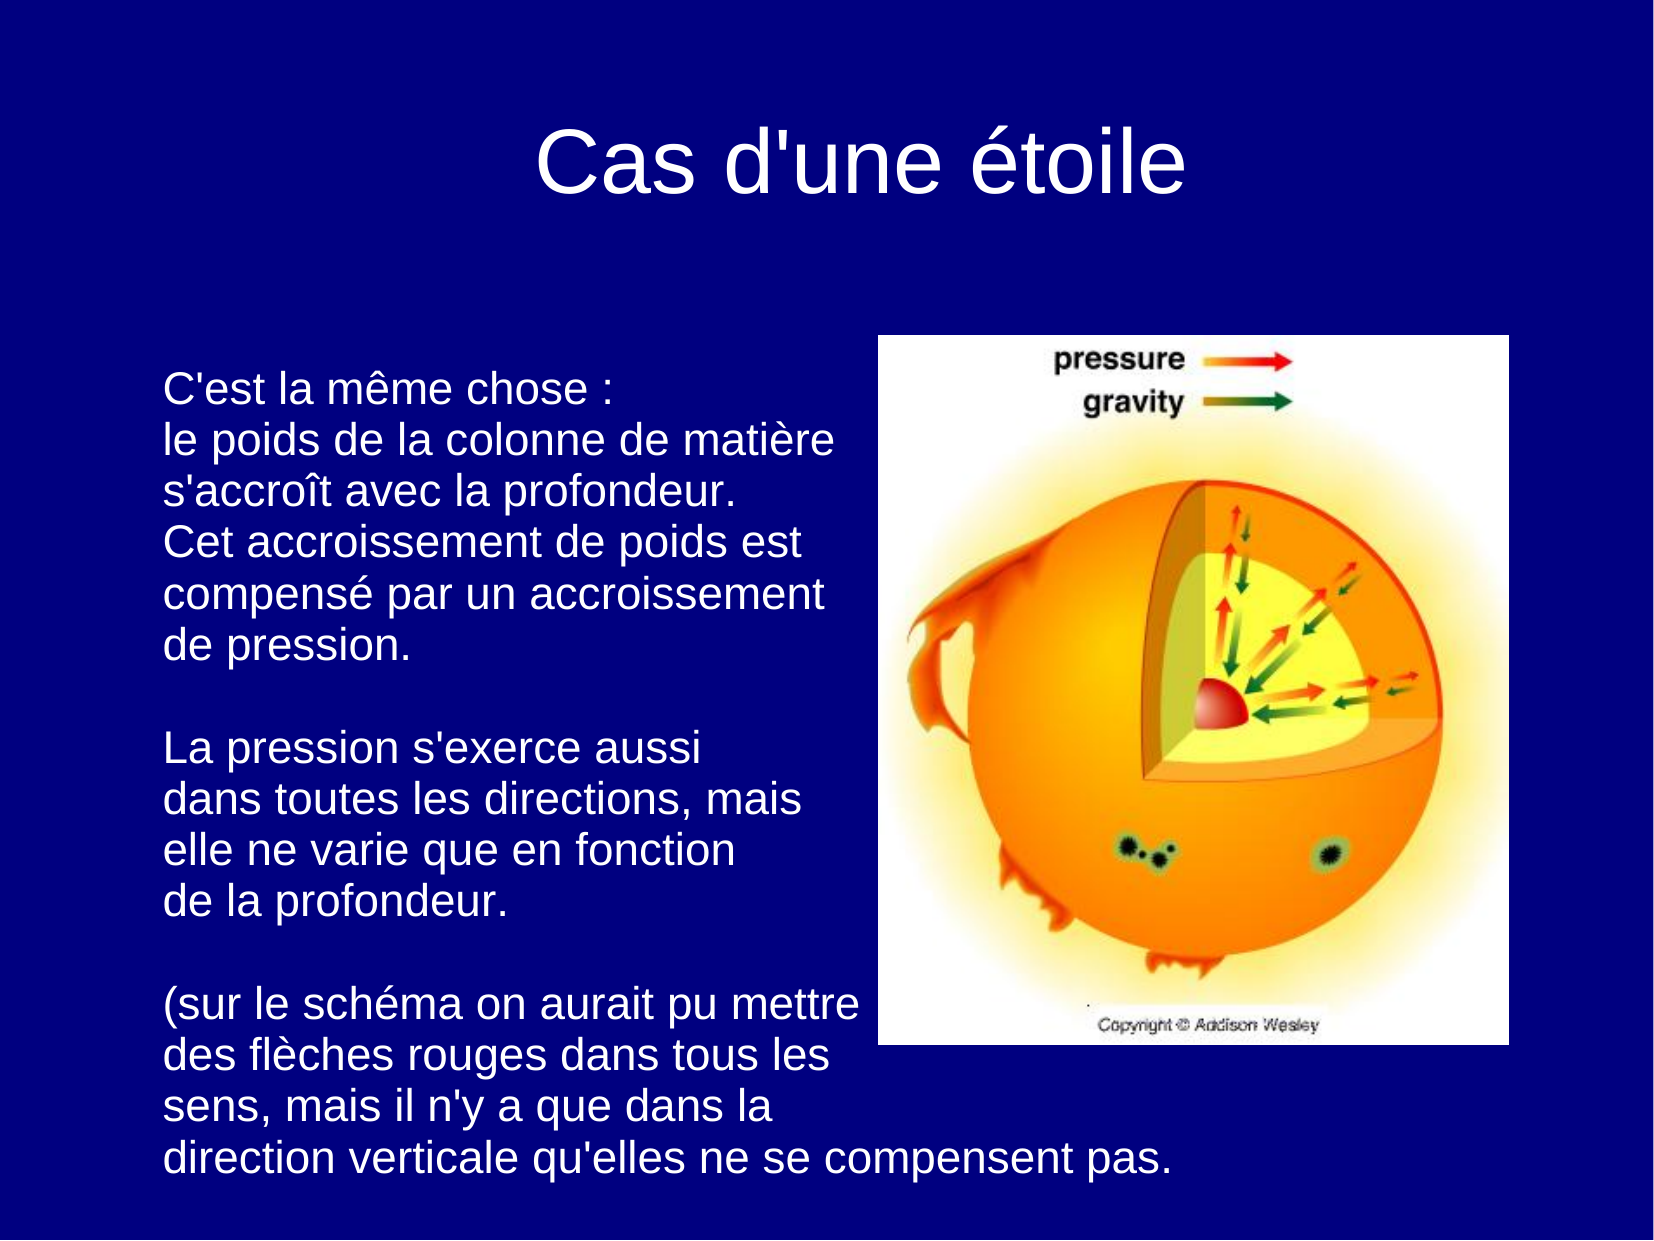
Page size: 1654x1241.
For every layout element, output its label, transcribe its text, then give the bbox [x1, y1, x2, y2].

text_box C'est la même chose : le poids de la colonne de matière s'accroît avec la profondeur. Cet accroissement de poids est compensé par un accroissement de pression. La pression s'exerce aussi dans toutes les directions, mais elle ne varie que en fonction de la profondeur. (sur le schéma on aurait pu mettre des flèches rouges dans tous les sens, mais il n'y a que dans la direction verticale qu'elles ne se compensent pas. [147, 355, 1189, 1241]
picture [878, 335, 1509, 1045]
title Cas d'une étoile [118, 58, 1607, 266]
